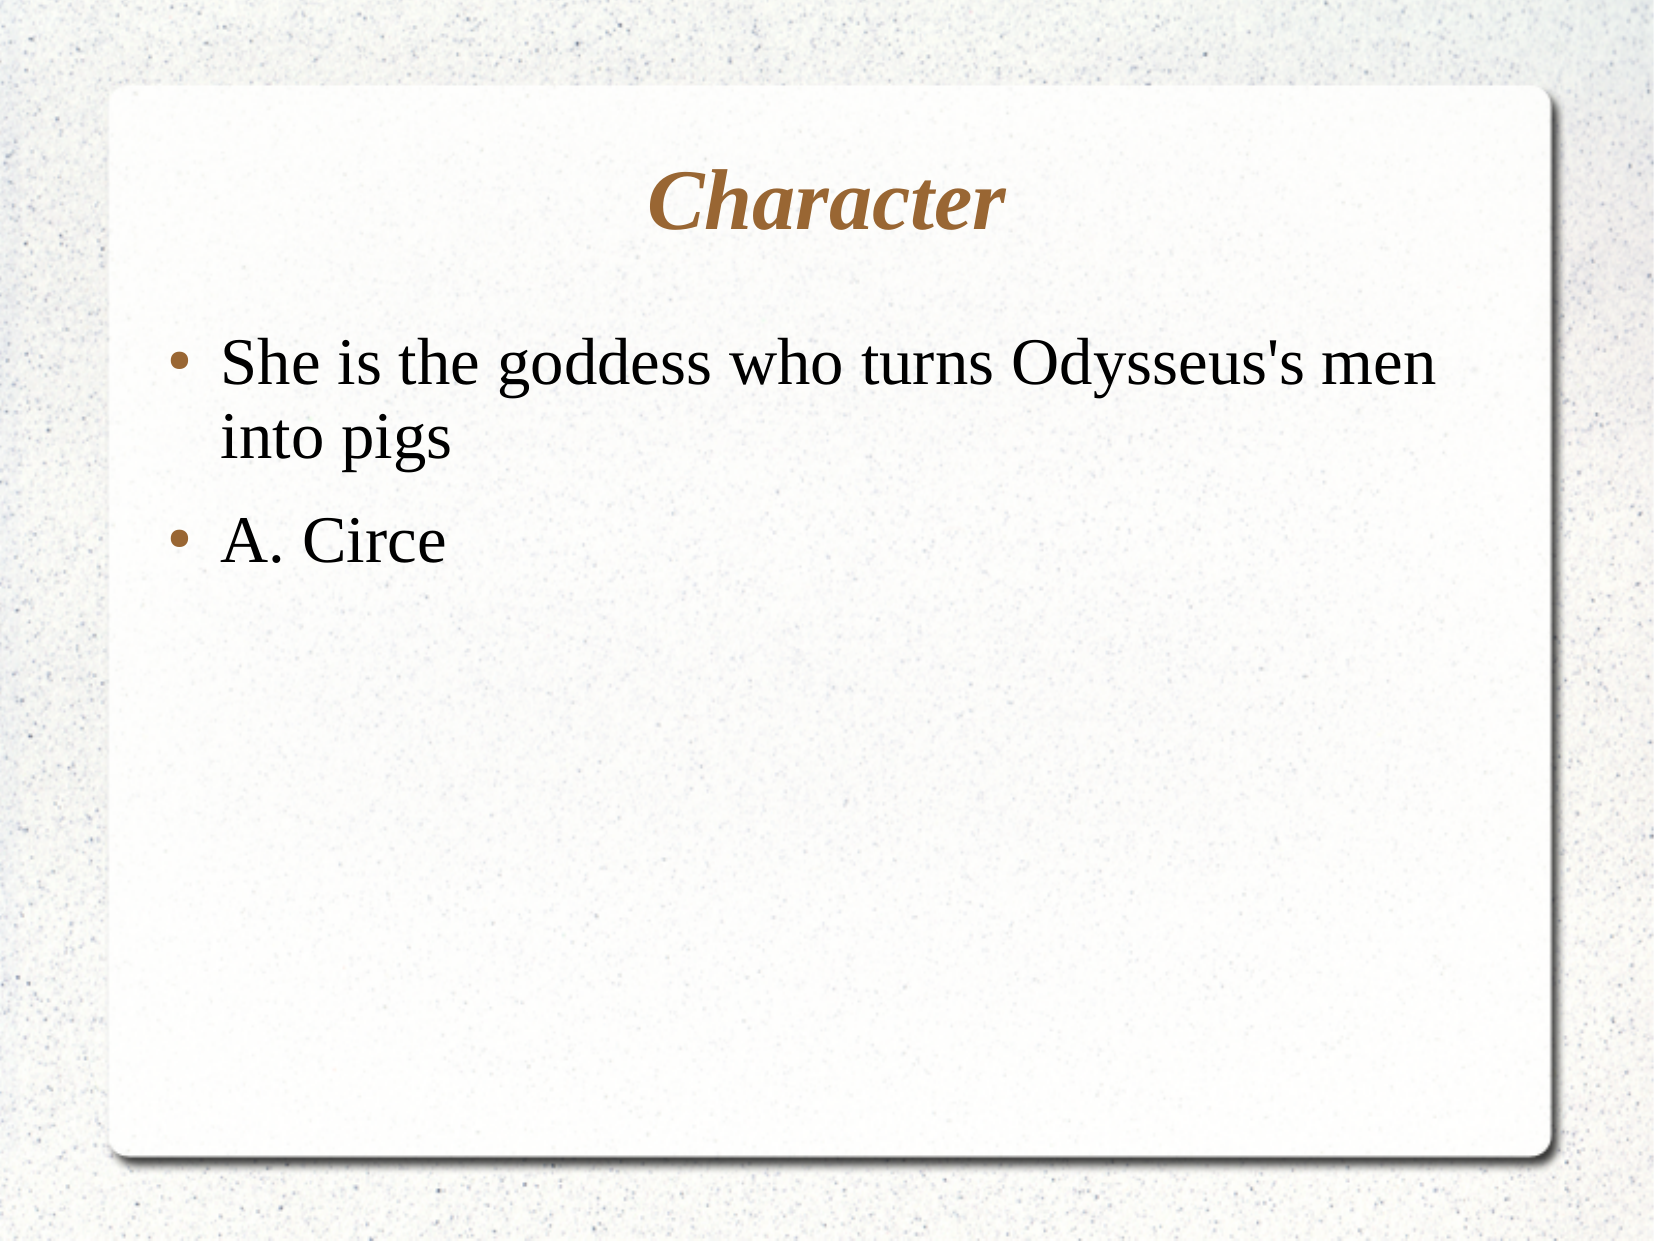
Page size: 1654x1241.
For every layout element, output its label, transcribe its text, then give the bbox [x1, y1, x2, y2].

picture [0, 0, 1654, 1241]
list She is the goddess who turns Odysseus's men into pigs A. Circe [150, 325, 1509, 976]
title Character [118, 96, 1536, 304]
